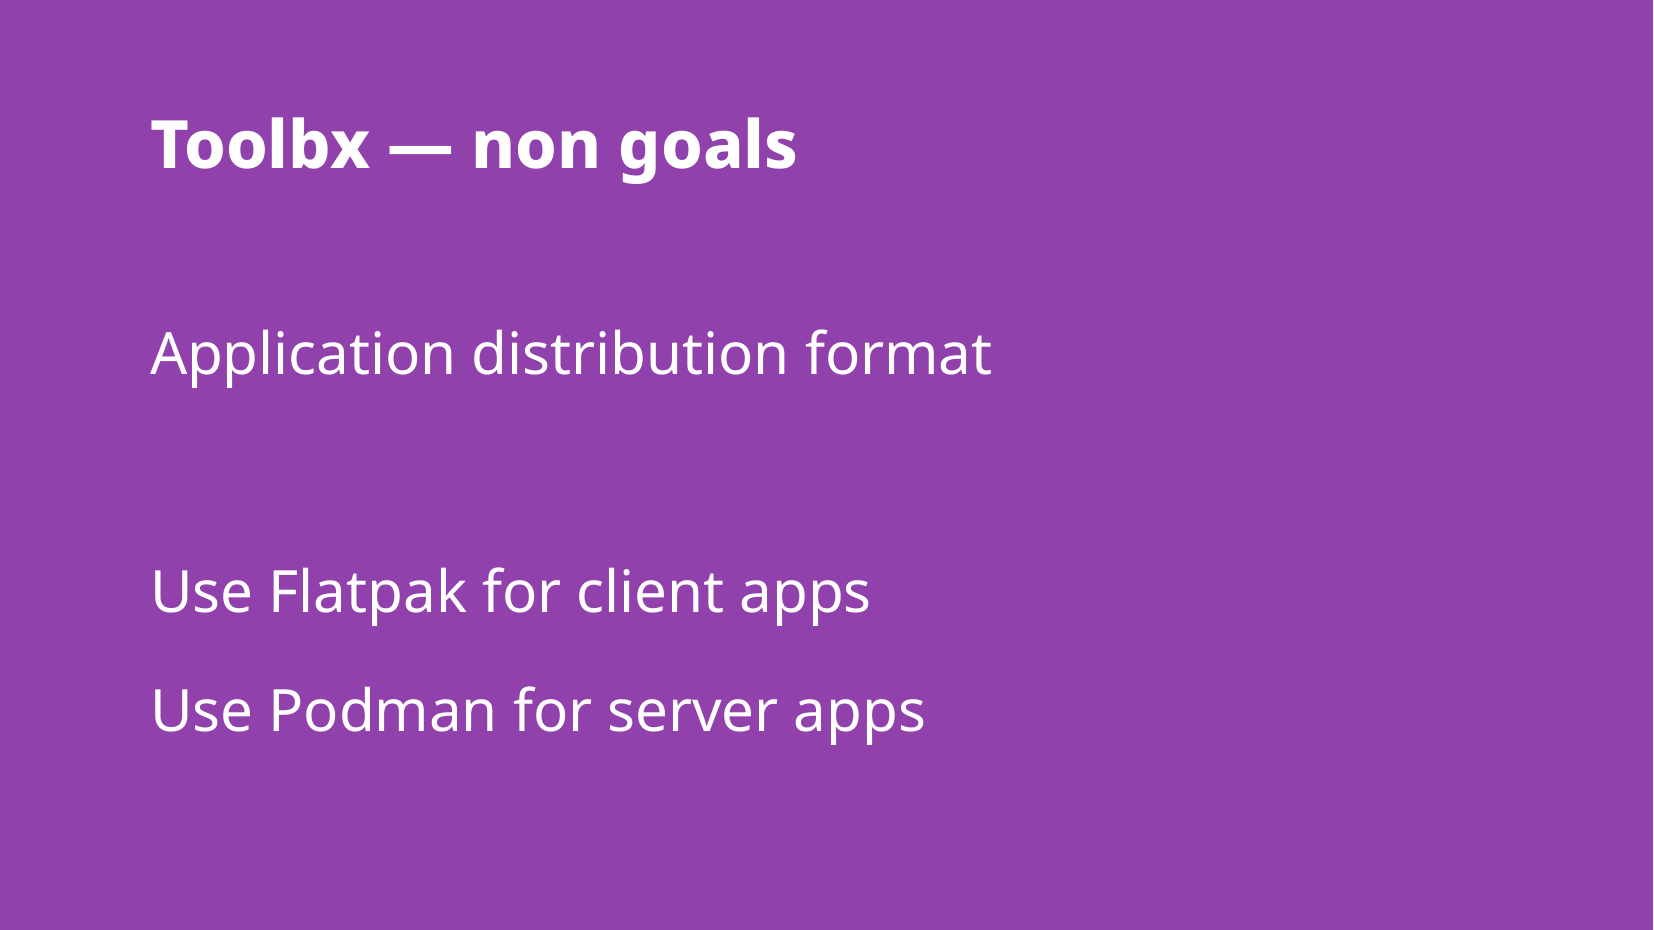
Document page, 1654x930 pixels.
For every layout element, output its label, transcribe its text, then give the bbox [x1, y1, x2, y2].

subtitle Application distribution format Use Flatpak for client apps Use Podman for server apps [150, 272, 1501, 812]
title Toolbx — non goals [150, 107, 1501, 188]
